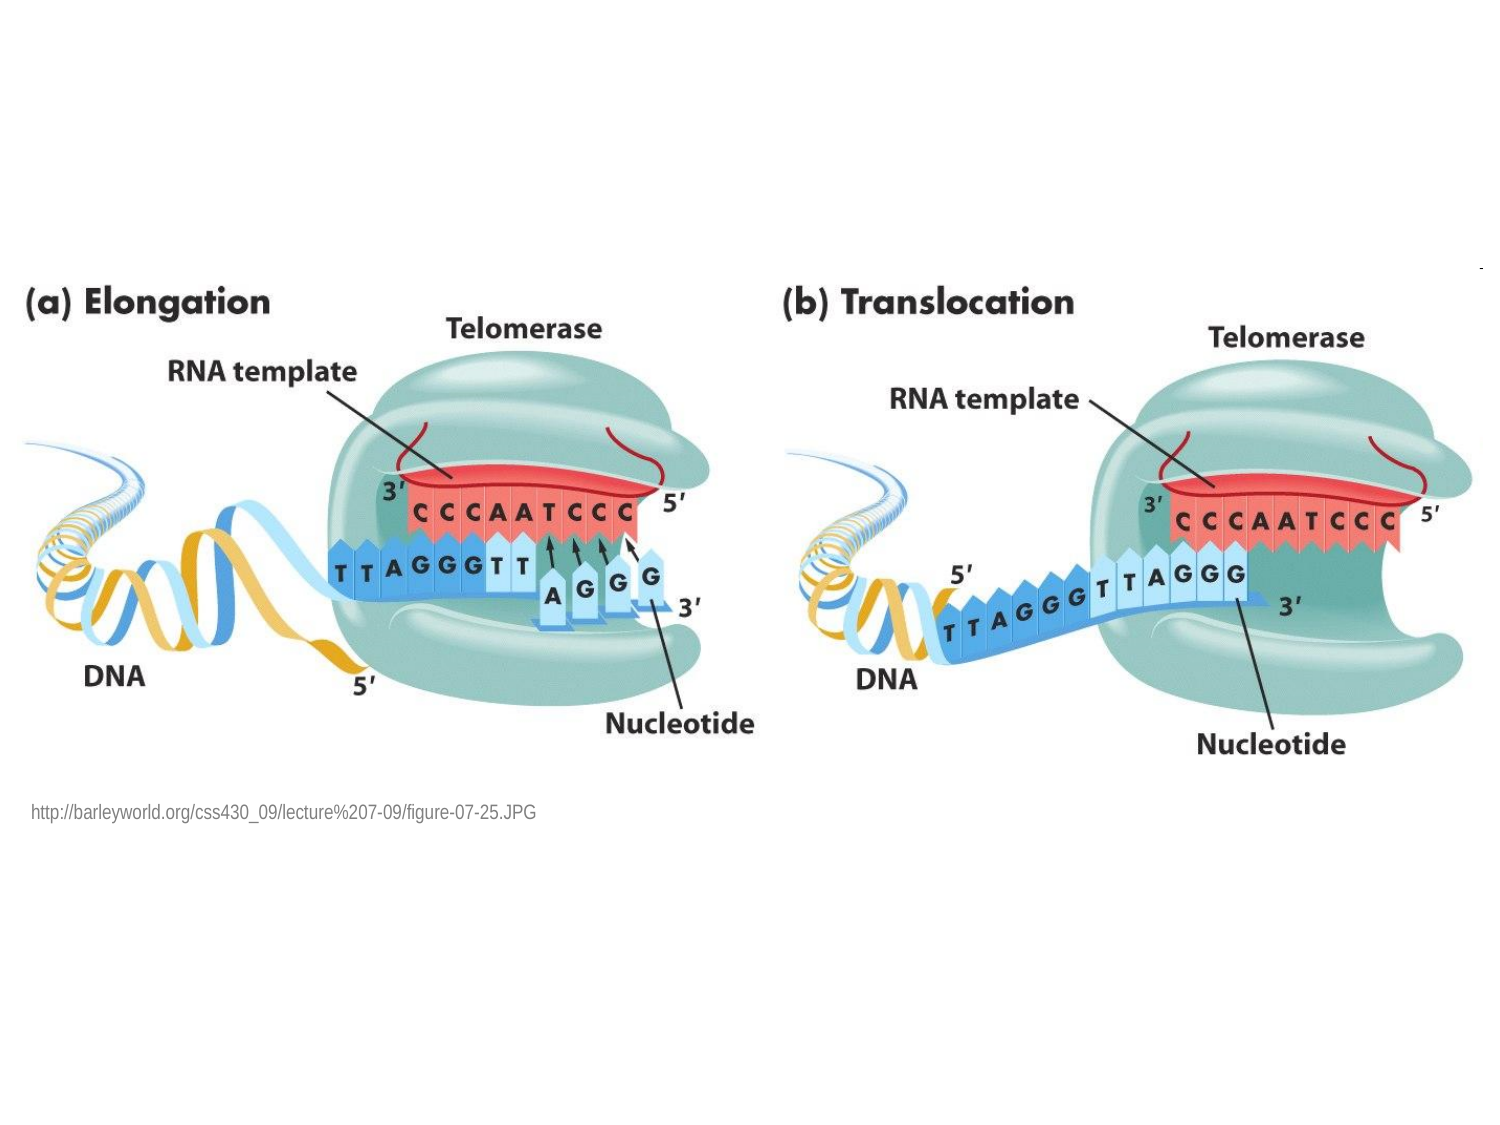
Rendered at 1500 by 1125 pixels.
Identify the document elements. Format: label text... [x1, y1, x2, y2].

text_box http://barleyworld.org/css430_09/lecture%207-09/figure-07-25.JPG [16, 791, 552, 831]
picture [17, 268, 1483, 769]
